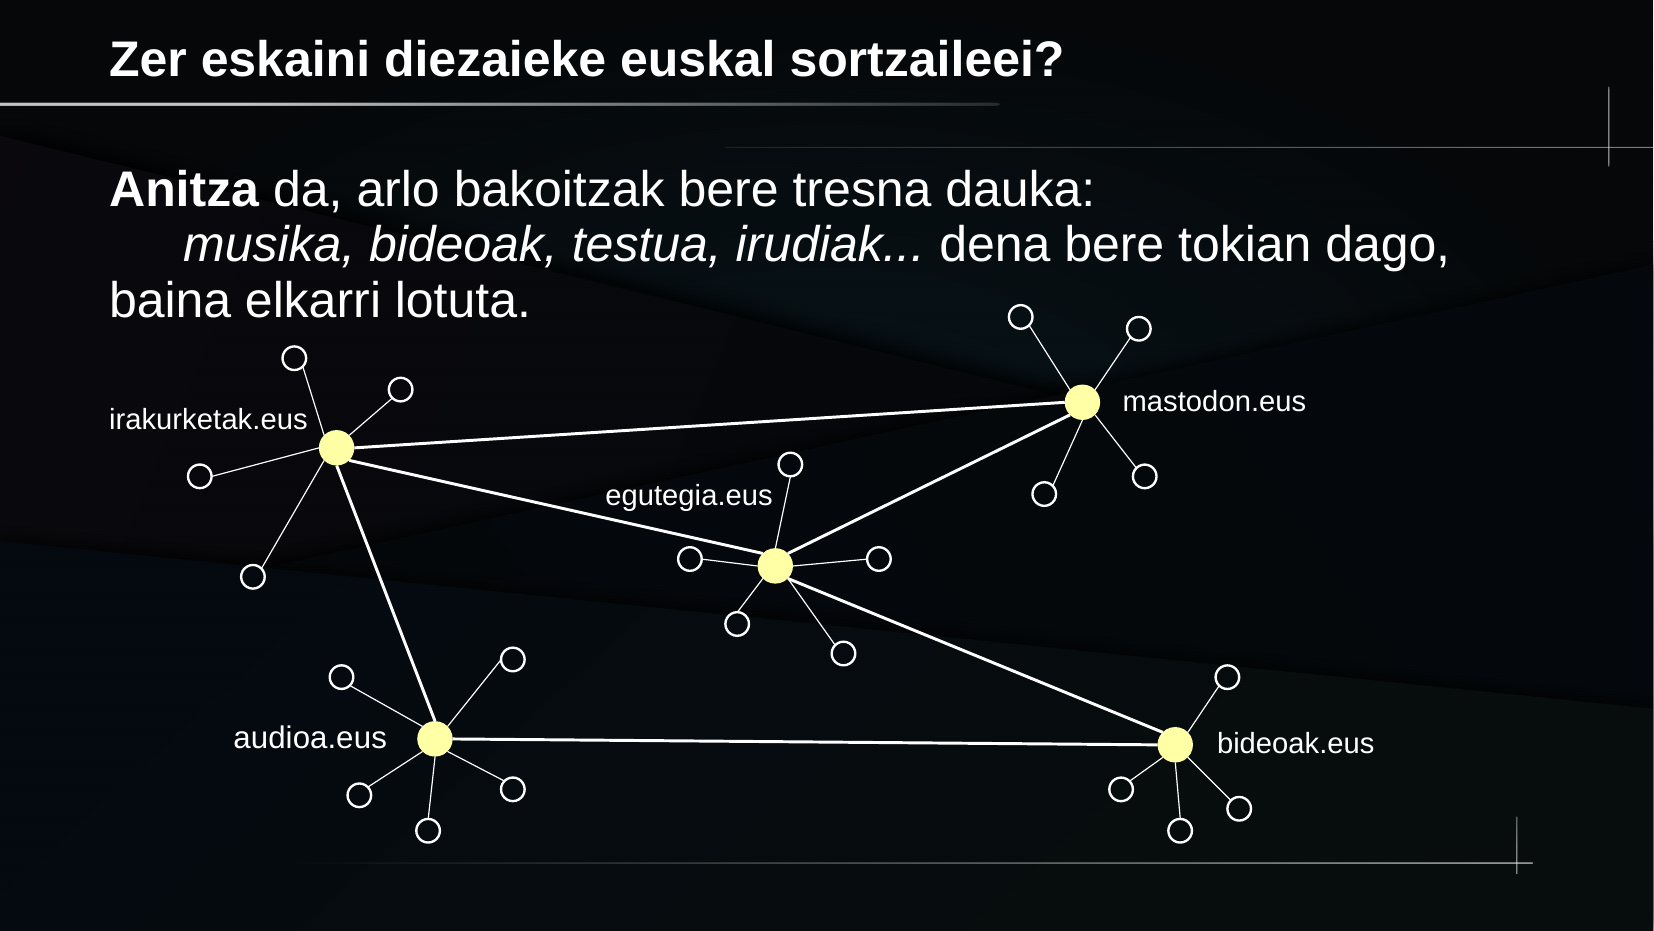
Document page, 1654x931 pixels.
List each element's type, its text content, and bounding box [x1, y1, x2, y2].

text_box irakurketak.eus [94, 395, 331, 444]
text_box [1157, 727, 1193, 763]
text_box [757, 548, 793, 584]
text_box [318, 430, 355, 466]
text_box Anitza da, arlo bakoitzak bere tresna dauka: musika, bideoak, testua, irudiak... dena bere tokian dago, baina elkarri lotuta. [94, 153, 1512, 336]
text_box Zer eskaini diezaieke euskal sortzaileei? [94, 23, 1512, 95]
text_box mastodon.eus [1107, 377, 1329, 438]
text_box audioa.eus [218, 712, 408, 763]
text_box [417, 721, 453, 757]
text_box bideoak.eus [1202, 719, 1400, 768]
text_box [1064, 384, 1101, 420]
text_box egutegia.eus [590, 471, 794, 520]
picture [0, 0, 1654, 931]
